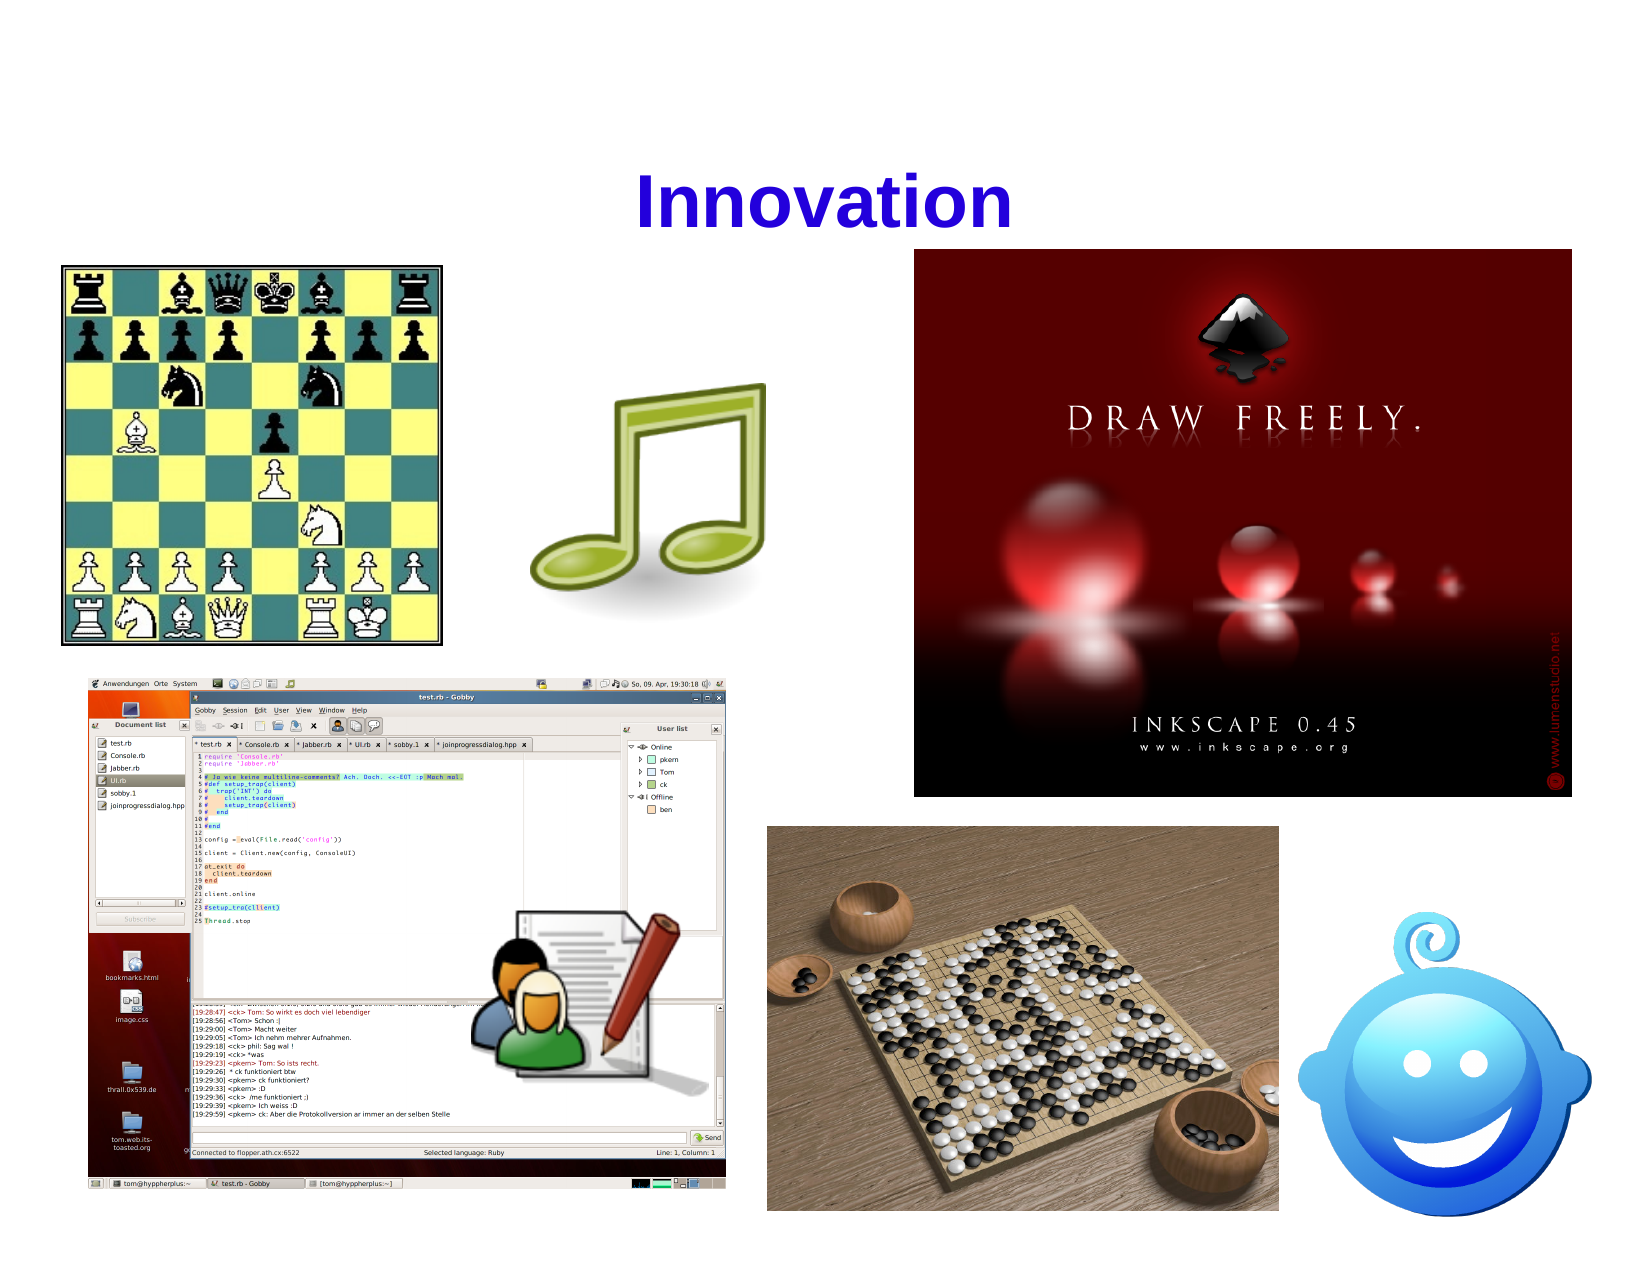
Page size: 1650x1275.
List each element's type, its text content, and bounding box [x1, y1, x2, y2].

picture [61, 265, 443, 646]
title Innovation [135, 112, 1515, 291]
picture [914, 249, 1572, 797]
picture [530, 383, 766, 623]
picture [1298, 911, 1592, 1217]
picture [88, 678, 726, 1189]
picture [767, 826, 1279, 1211]
